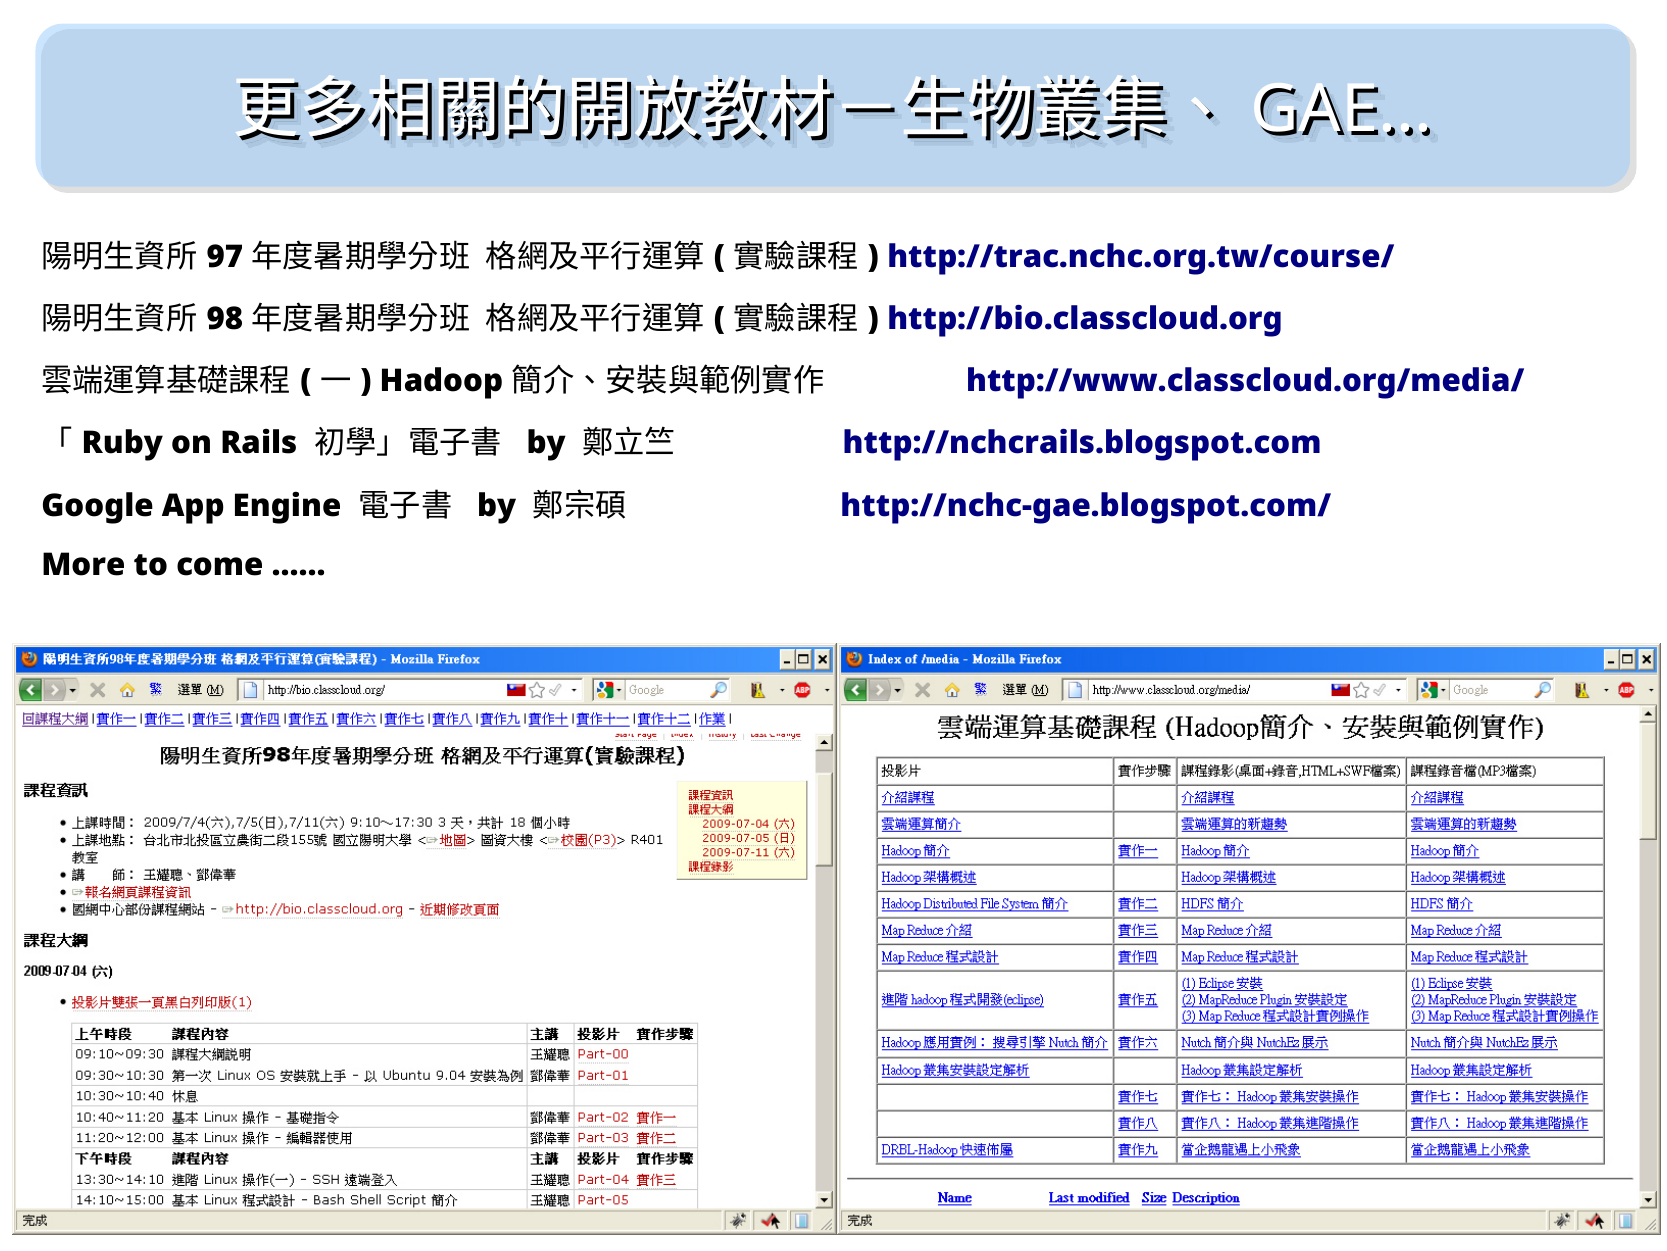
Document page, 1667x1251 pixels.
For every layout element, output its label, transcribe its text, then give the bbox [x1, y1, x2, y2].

text_box 更多相關的開放教材－生物叢集、GAE... [35, 23, 1630, 187]
list 陽明生資所97年度暑期學分班 格網及平行運算(實驗課程) http://trac.nchc.org.tw/course/ 陽明生資所98年度暑期學分班 格網及平行運算(實驗課程) http://bio.classcloud.org 雲端運算基礎課程(一) Hadoop簡介、安裝與範例實作 http://www.classcloud.org/media/ 「Ruby on Rails 初學」電子書 by 鄭立竺 http://nchcrails.blogspot.com Google App Engine 電子書 by 鄭宗碩 http://nchc-gae.blogspot.com/ More to come ...... [41, 231, 1625, 538]
picture [12, 643, 1661, 1235]
